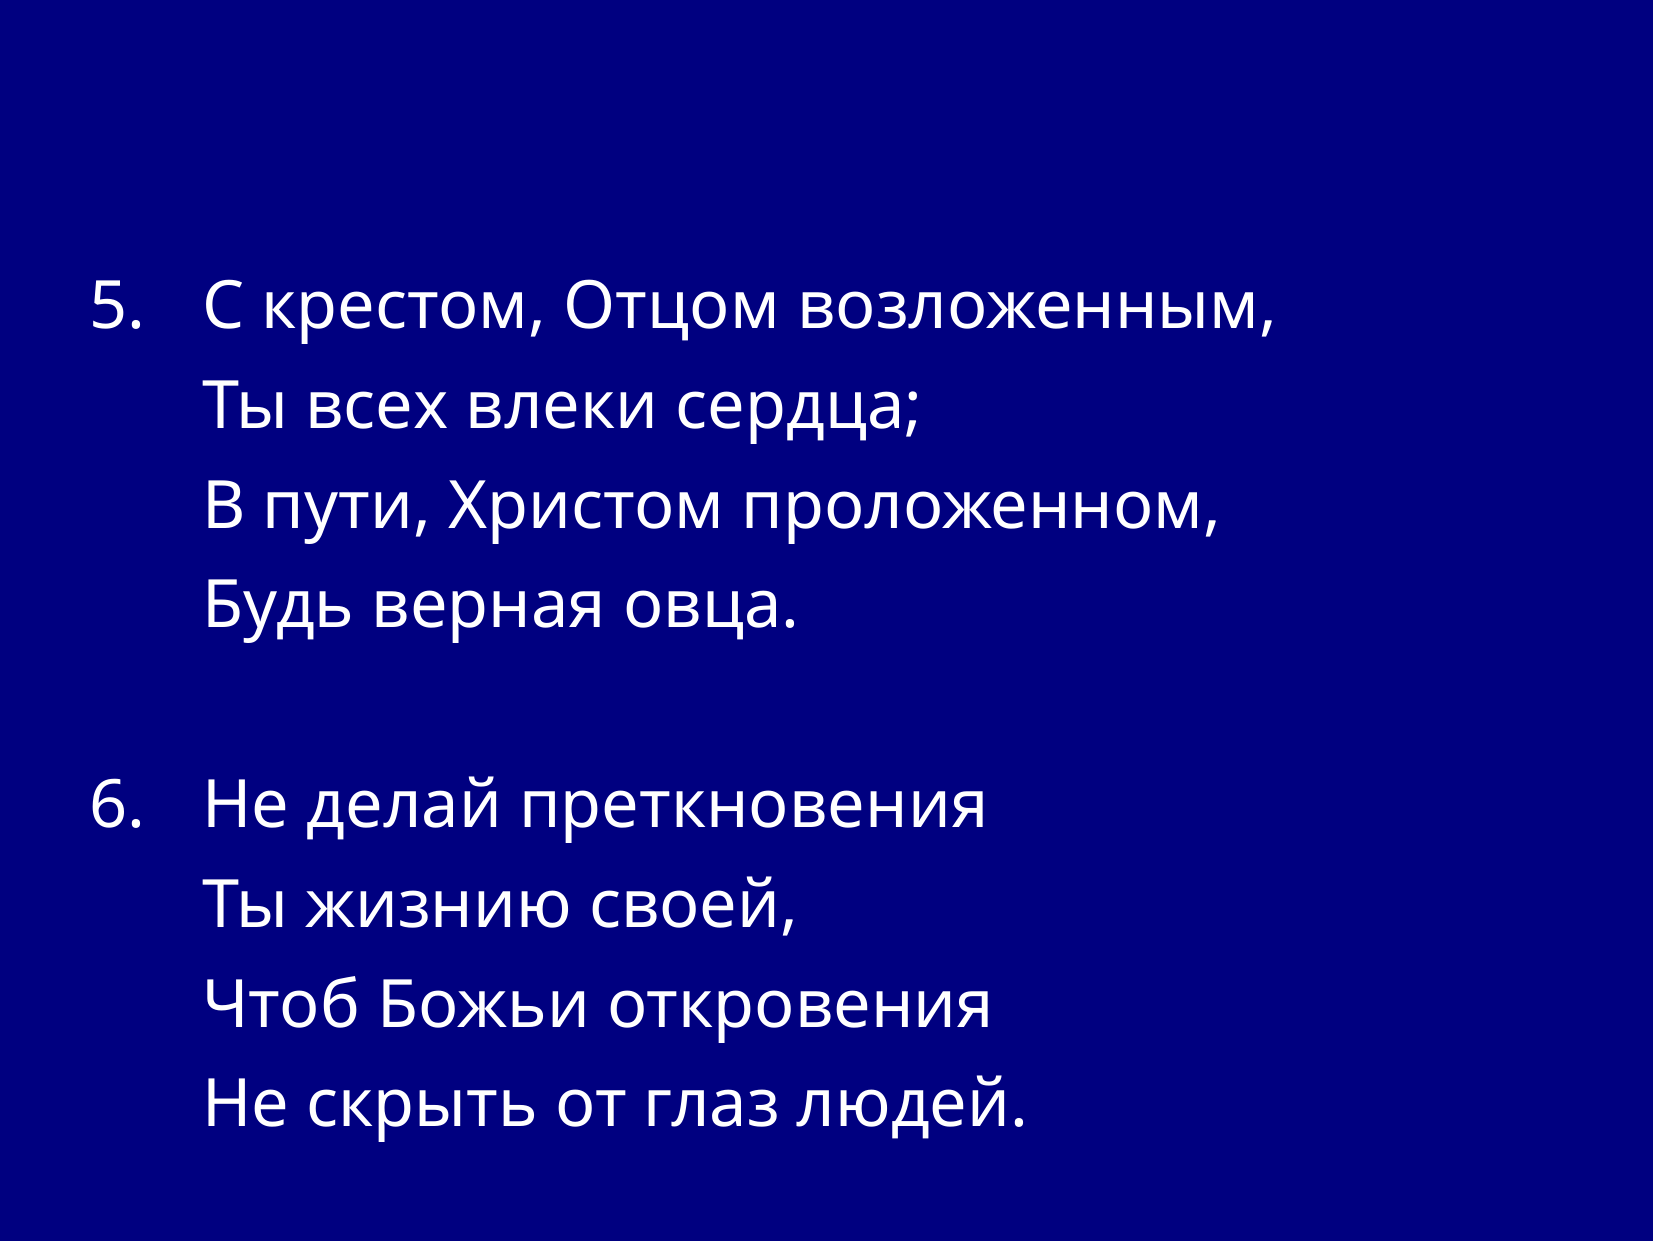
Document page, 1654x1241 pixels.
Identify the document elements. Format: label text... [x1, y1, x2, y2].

text_box 5. С крестом, Отцом возложенным, Ты всех влеки сердца; В пути, Христом проложенном, Будь верная овца. 6. Не делай преткновения Ты жизнию своей, Чтоб Божьи откровения Не скрыть от глаз людей. [75, 150, 1576, 1163]
